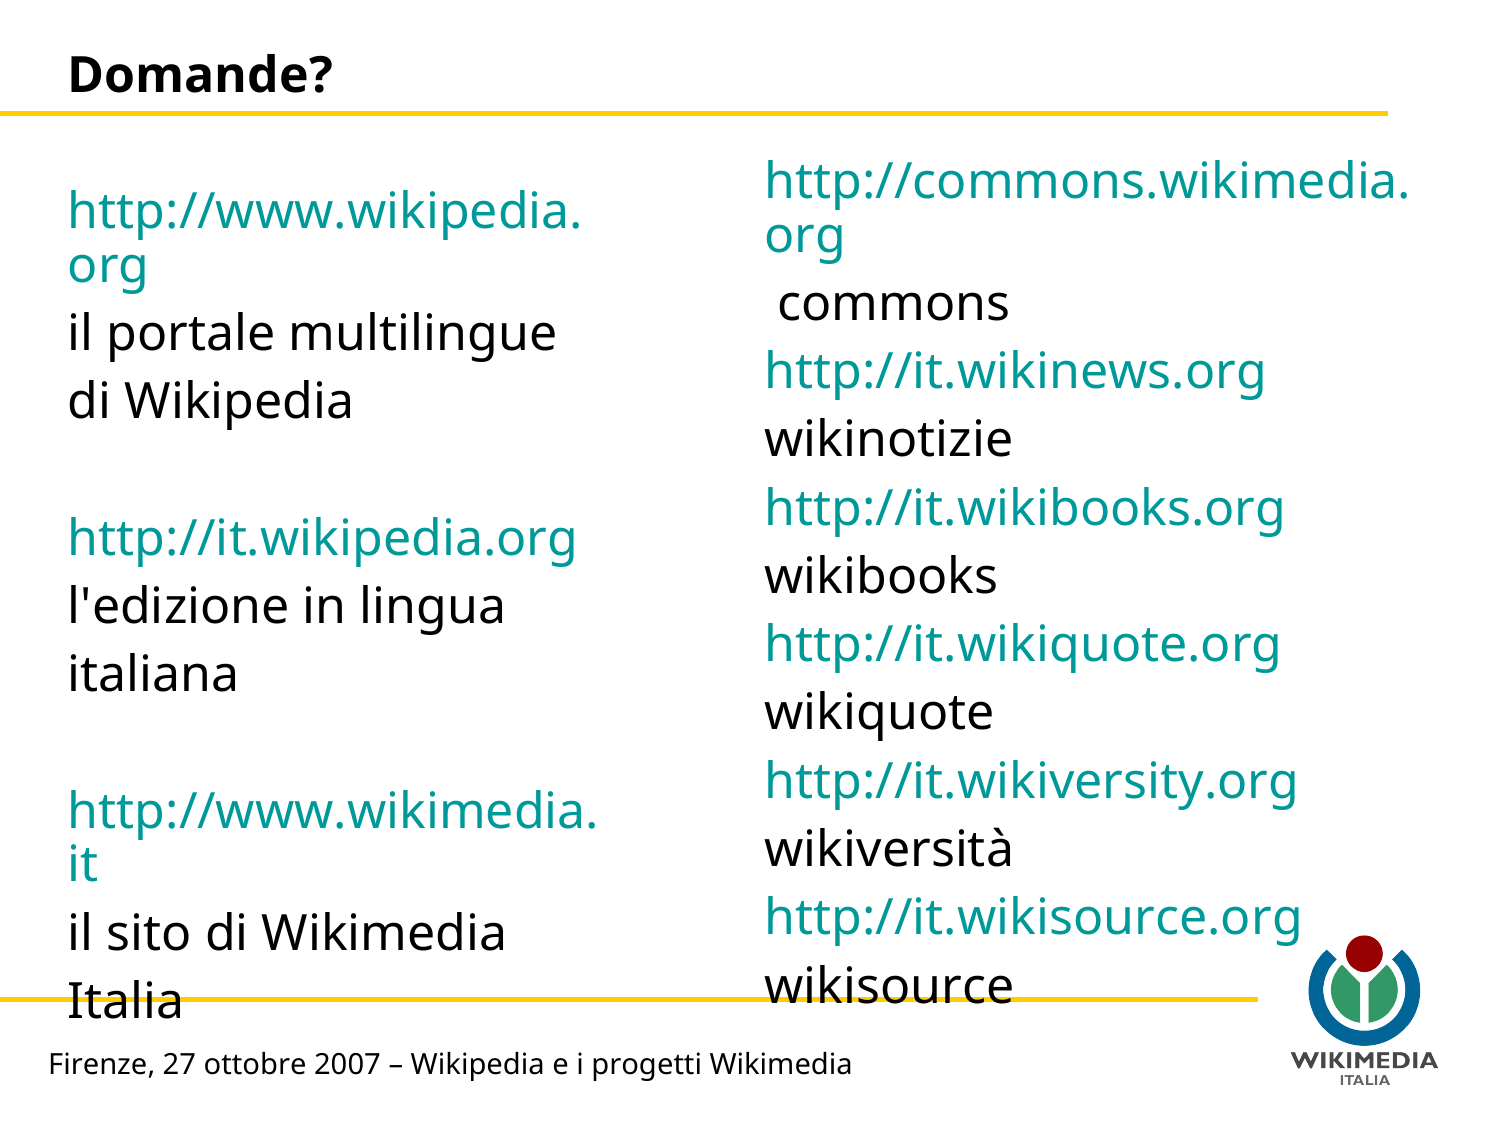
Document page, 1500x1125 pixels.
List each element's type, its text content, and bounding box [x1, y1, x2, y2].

text_box http://commons.wikimedia.org commons http://it.wikinews.org wikinotizie http://it.wikibooks.org wikibooks http://it.wikiquote.org wikiquote http://it.wikiversity.org wikiversità http://it.wikisource.org wikisource [750, 137, 1436, 973]
text_box Domande? http://www.wikipedia.org il portale multilingue di Wikipedia http://it.wikipedia.org l'edizione in lingua italiana http://www.wikimedia.it il sito di Wikimedia Italia [53, 30, 621, 934]
text_box Firenze, 27 ottobre 2007 – Wikipedia e i progetti Wikimedia [33, 1035, 869, 1091]
picture [1324, 973, 1405, 1030]
picture [1281, 928, 1449, 1096]
